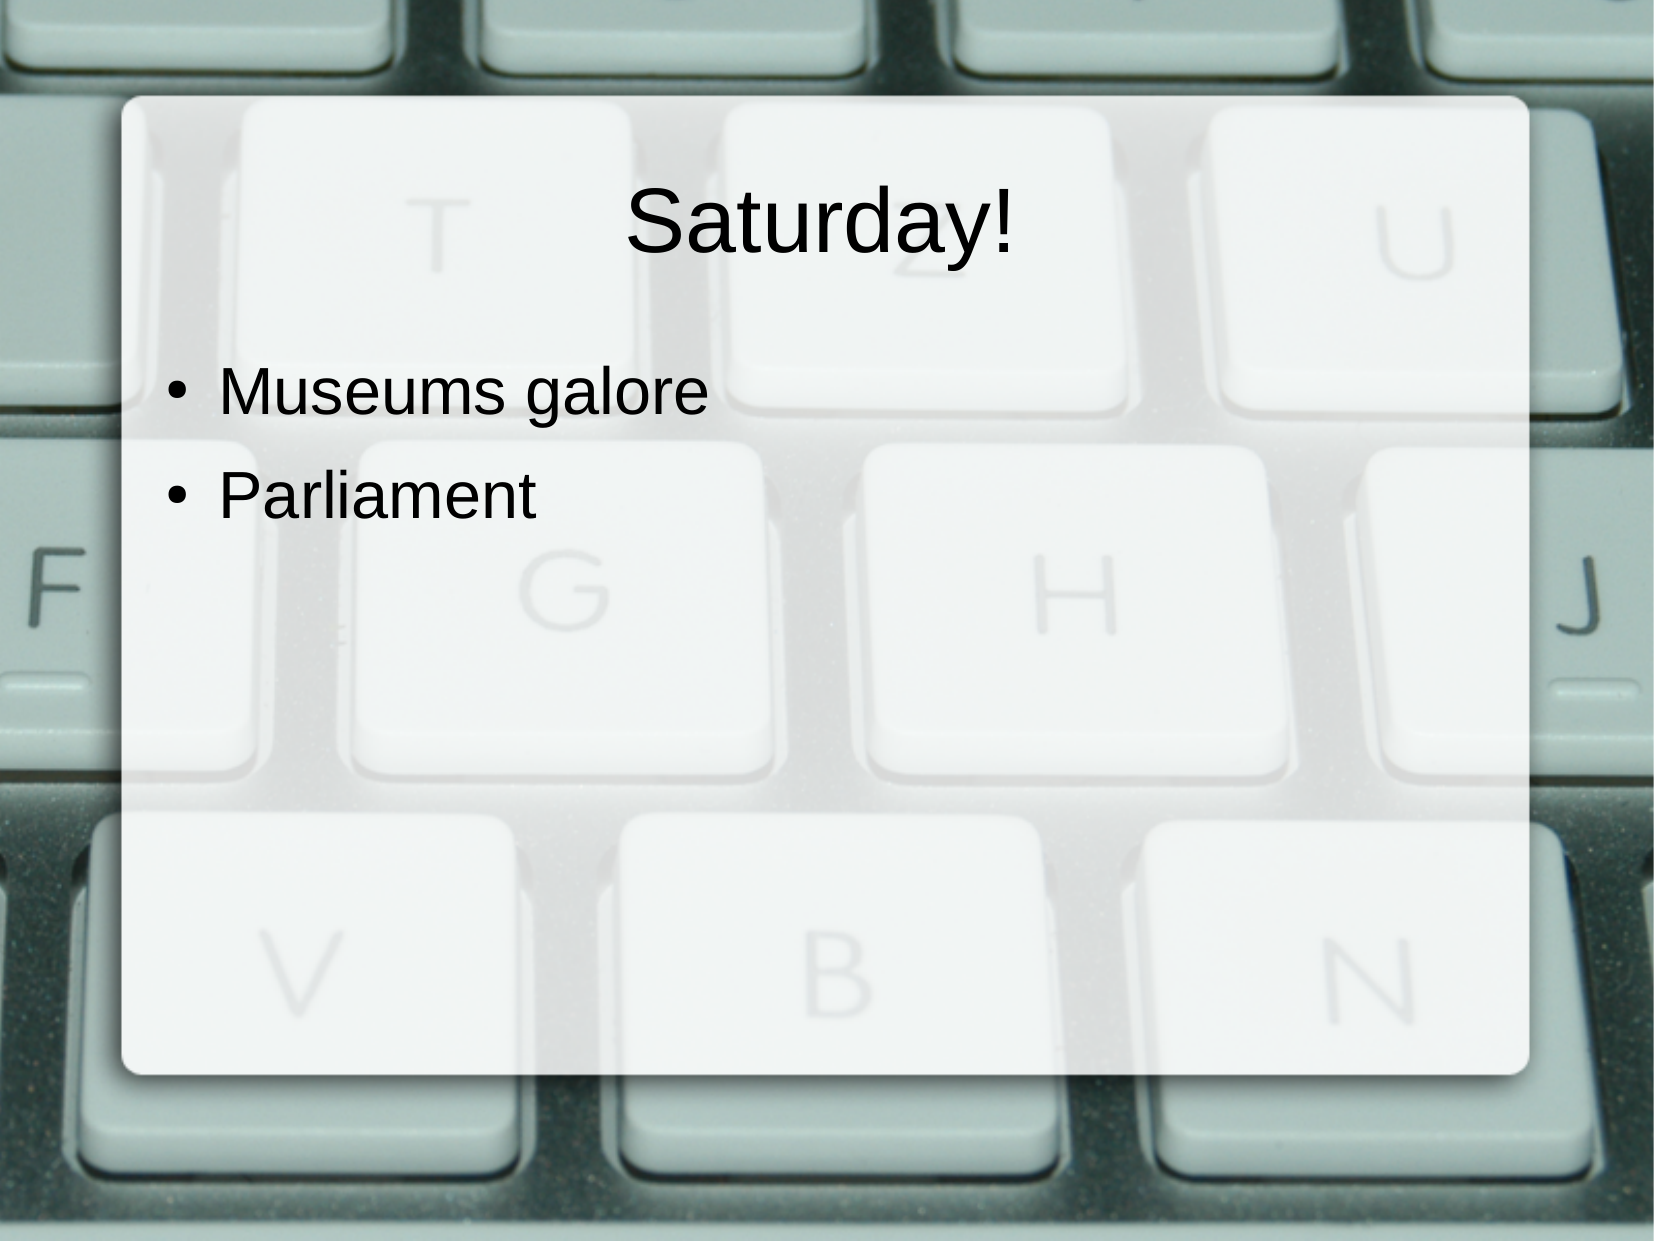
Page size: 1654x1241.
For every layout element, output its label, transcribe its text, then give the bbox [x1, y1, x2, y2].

list Museums galore Parliament [147, 354, 1506, 1049]
title Saturday! [135, 125, 1506, 318]
picture [0, 0, 1654, 1241]
